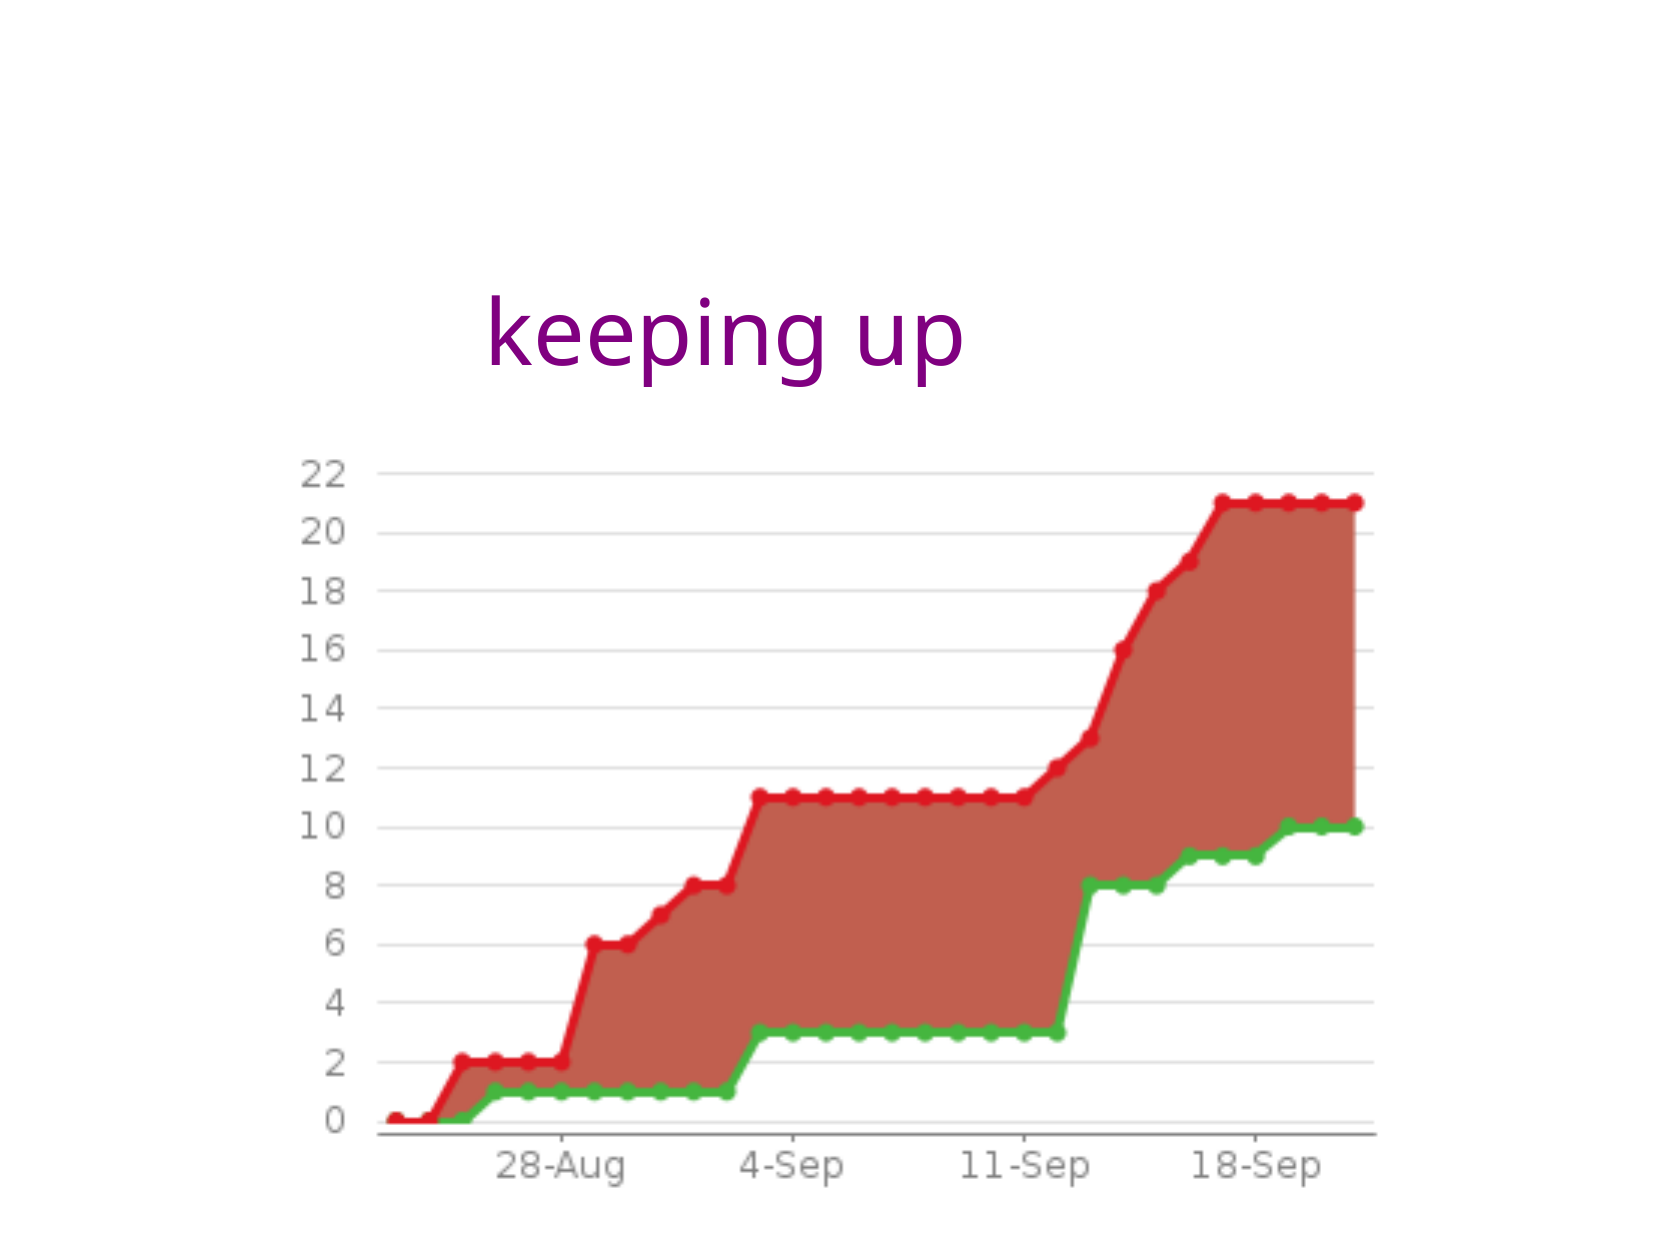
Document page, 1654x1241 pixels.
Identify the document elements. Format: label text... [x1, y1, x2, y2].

subtitle keeping up [0, 0, 1471, 811]
picture [270, 449, 1411, 1201]
